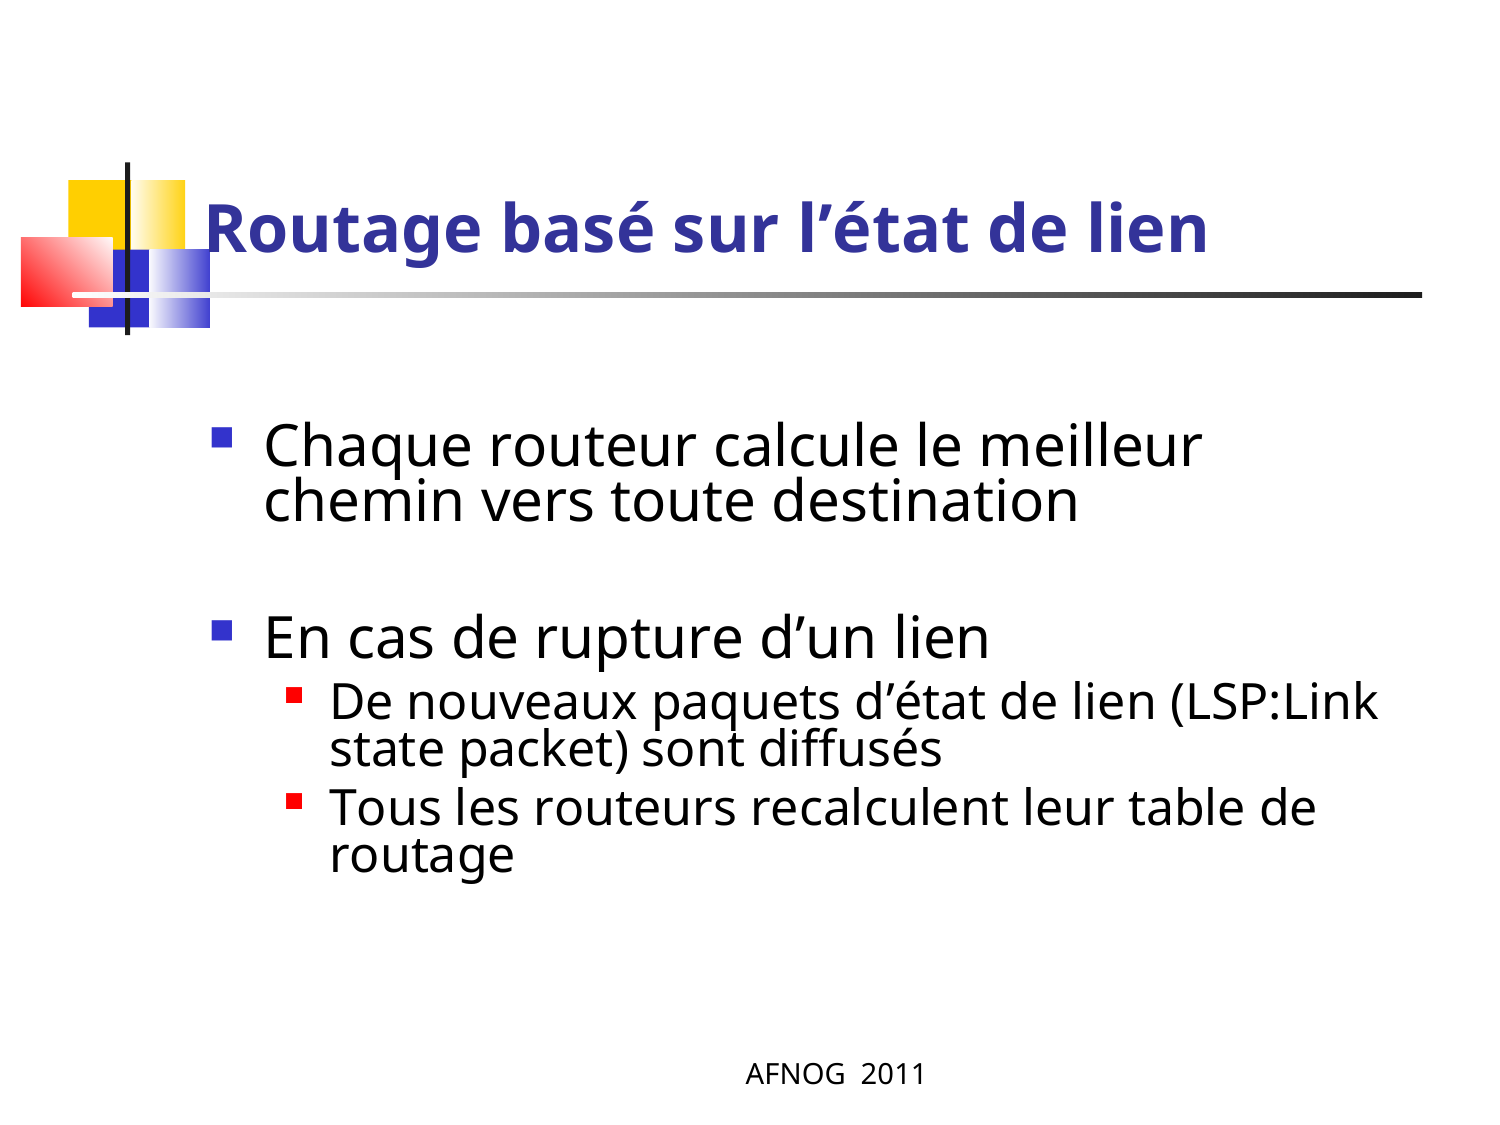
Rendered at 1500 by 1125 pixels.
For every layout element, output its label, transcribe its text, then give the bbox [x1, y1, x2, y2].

title Routage basé sur l’état de lien [188, 35, 1468, 276]
list Chaque routeur calcule le meilleur chemin vers toute destination En cas de rupture d’un lien De nouveaux paquets d’état de lien (LSP:Link state packet) sont diffusés Tous les routeurs recalculent leur table de routage [193, 331, 1436, 1007]
text_box AFNOG 2011 [599, 1024, 1074, 1099]
